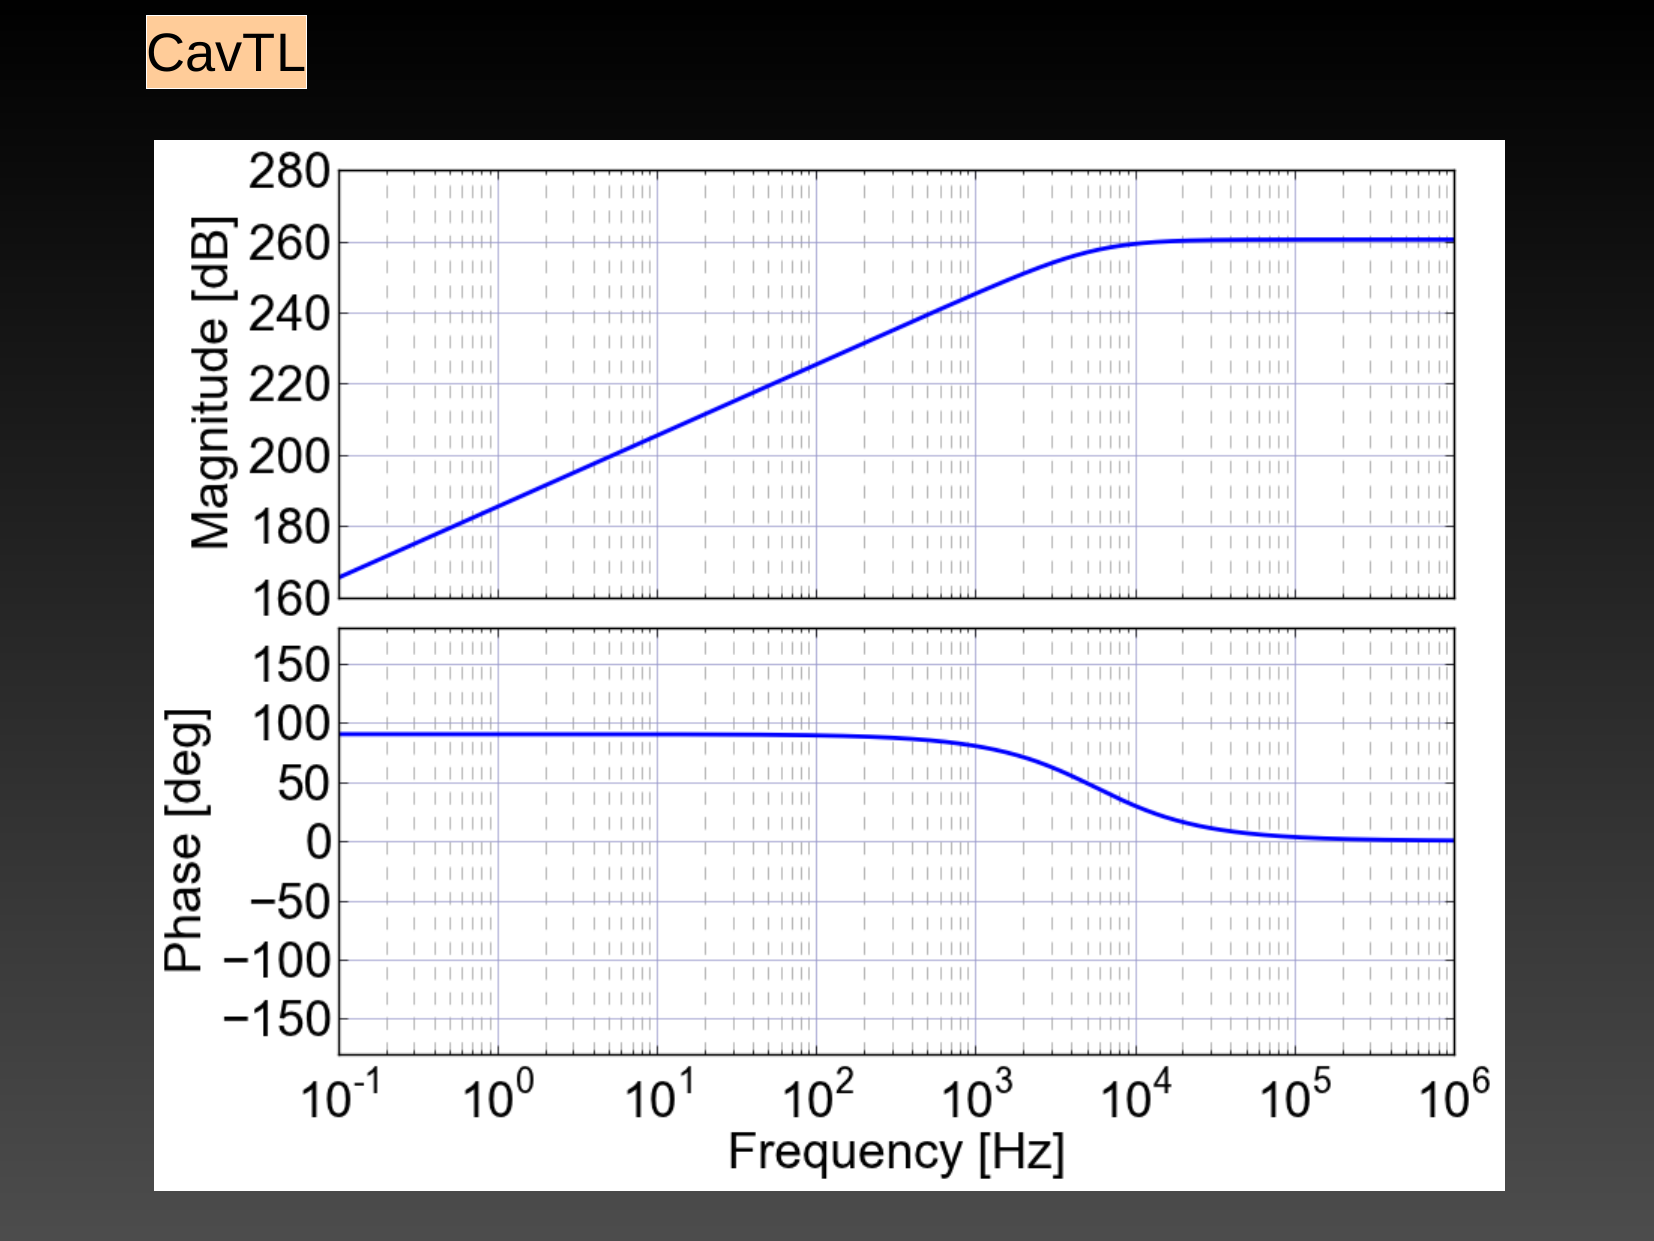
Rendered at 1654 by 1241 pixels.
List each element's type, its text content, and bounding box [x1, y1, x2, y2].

text_box CavTL [146, 15, 307, 89]
picture [154, 140, 1505, 1191]
